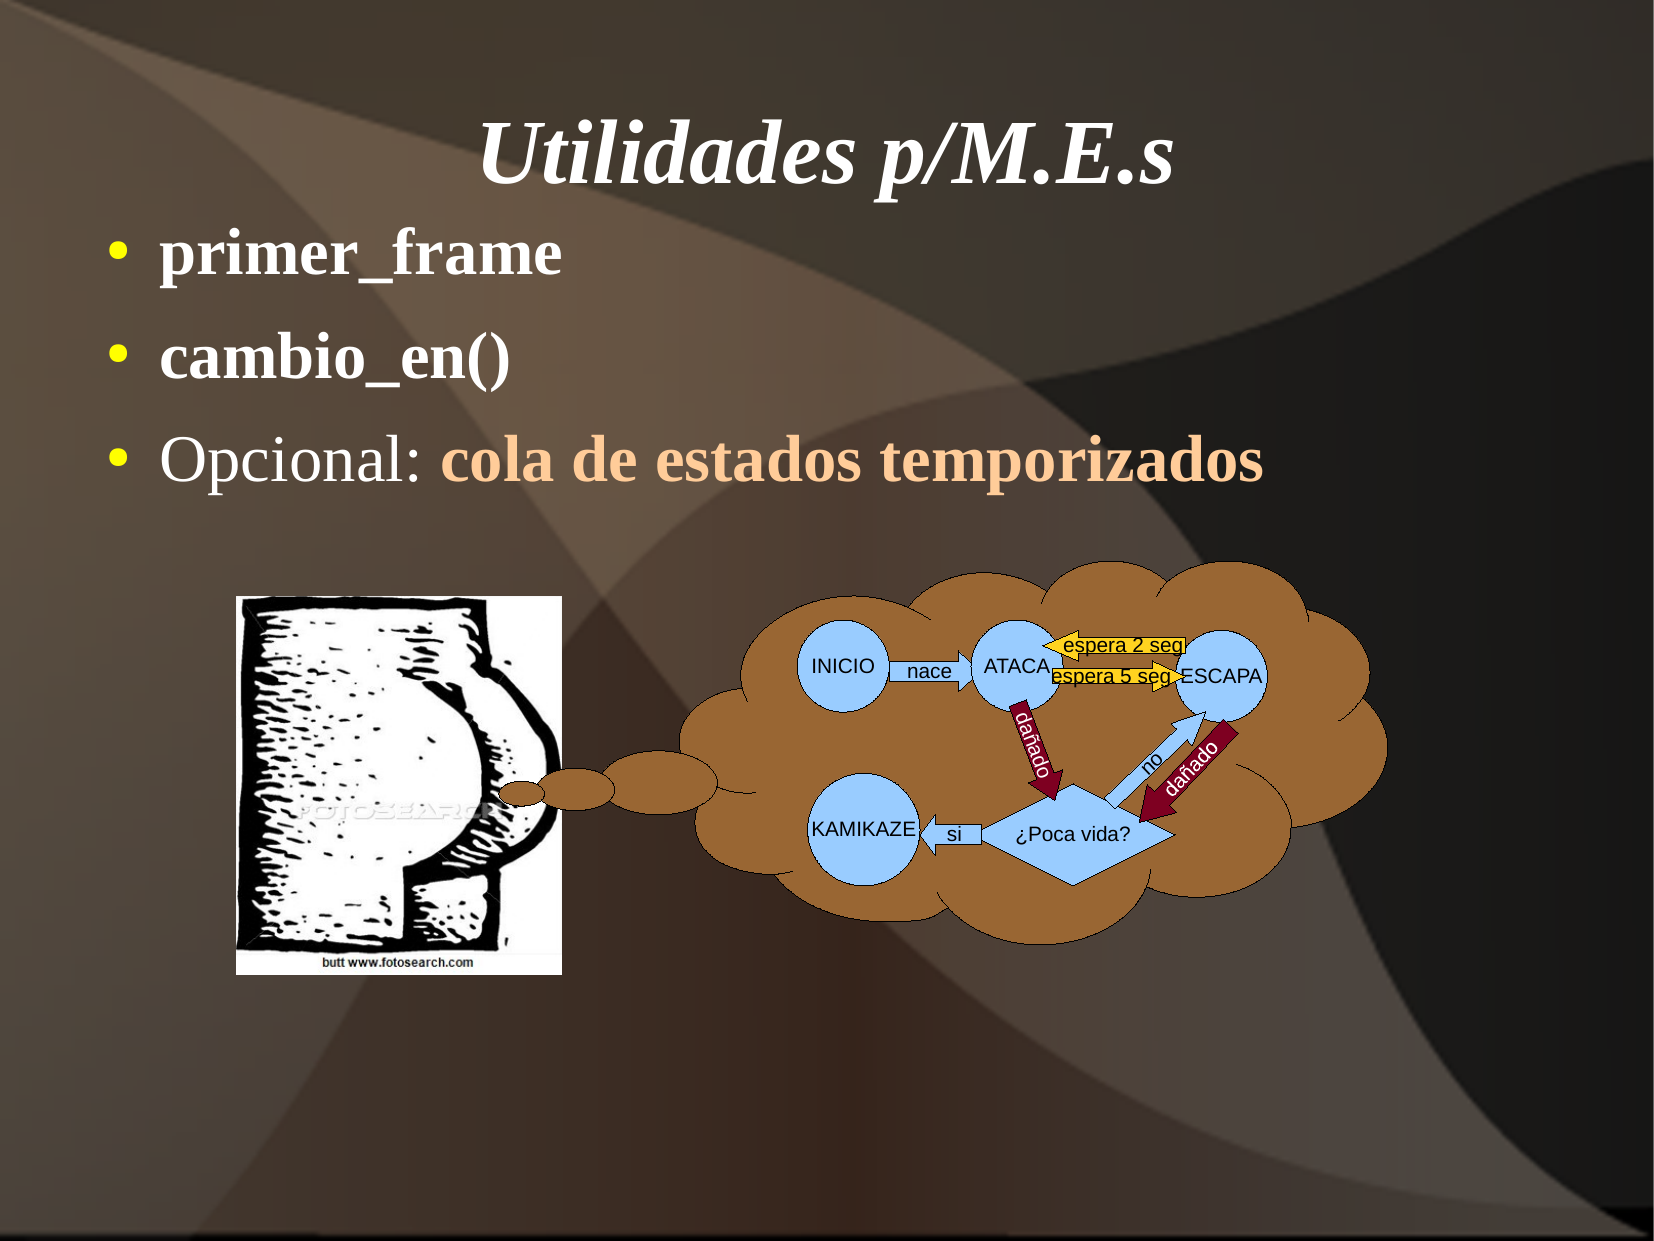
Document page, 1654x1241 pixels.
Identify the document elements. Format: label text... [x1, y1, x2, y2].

text_box ESCAPA [1175, 630, 1268, 723]
text_box espera 2 seg [1042, 630, 1186, 662]
picture [0, 0, 1654, 1241]
text_box dañado [1139, 719, 1239, 823]
text_box nace [889, 650, 972, 692]
text_box dañado [1009, 699, 1063, 801]
text_box INICIO [797, 620, 890, 713]
text_box ATACA [970, 620, 1064, 712]
list primer_frame cambio_en() Opcional: cola de estados temporizados [88, 215, 1577, 1034]
text_box si [919, 814, 982, 856]
text_box KAMIKAZE [807, 773, 921, 886]
text_box espera 5 seg [1052, 660, 1186, 692]
title Utilidades p/M.E.s [82, 49, 1571, 257]
text_box ¿Poca vida? [982, 783, 1176, 886]
text_box no [1104, 711, 1206, 809]
